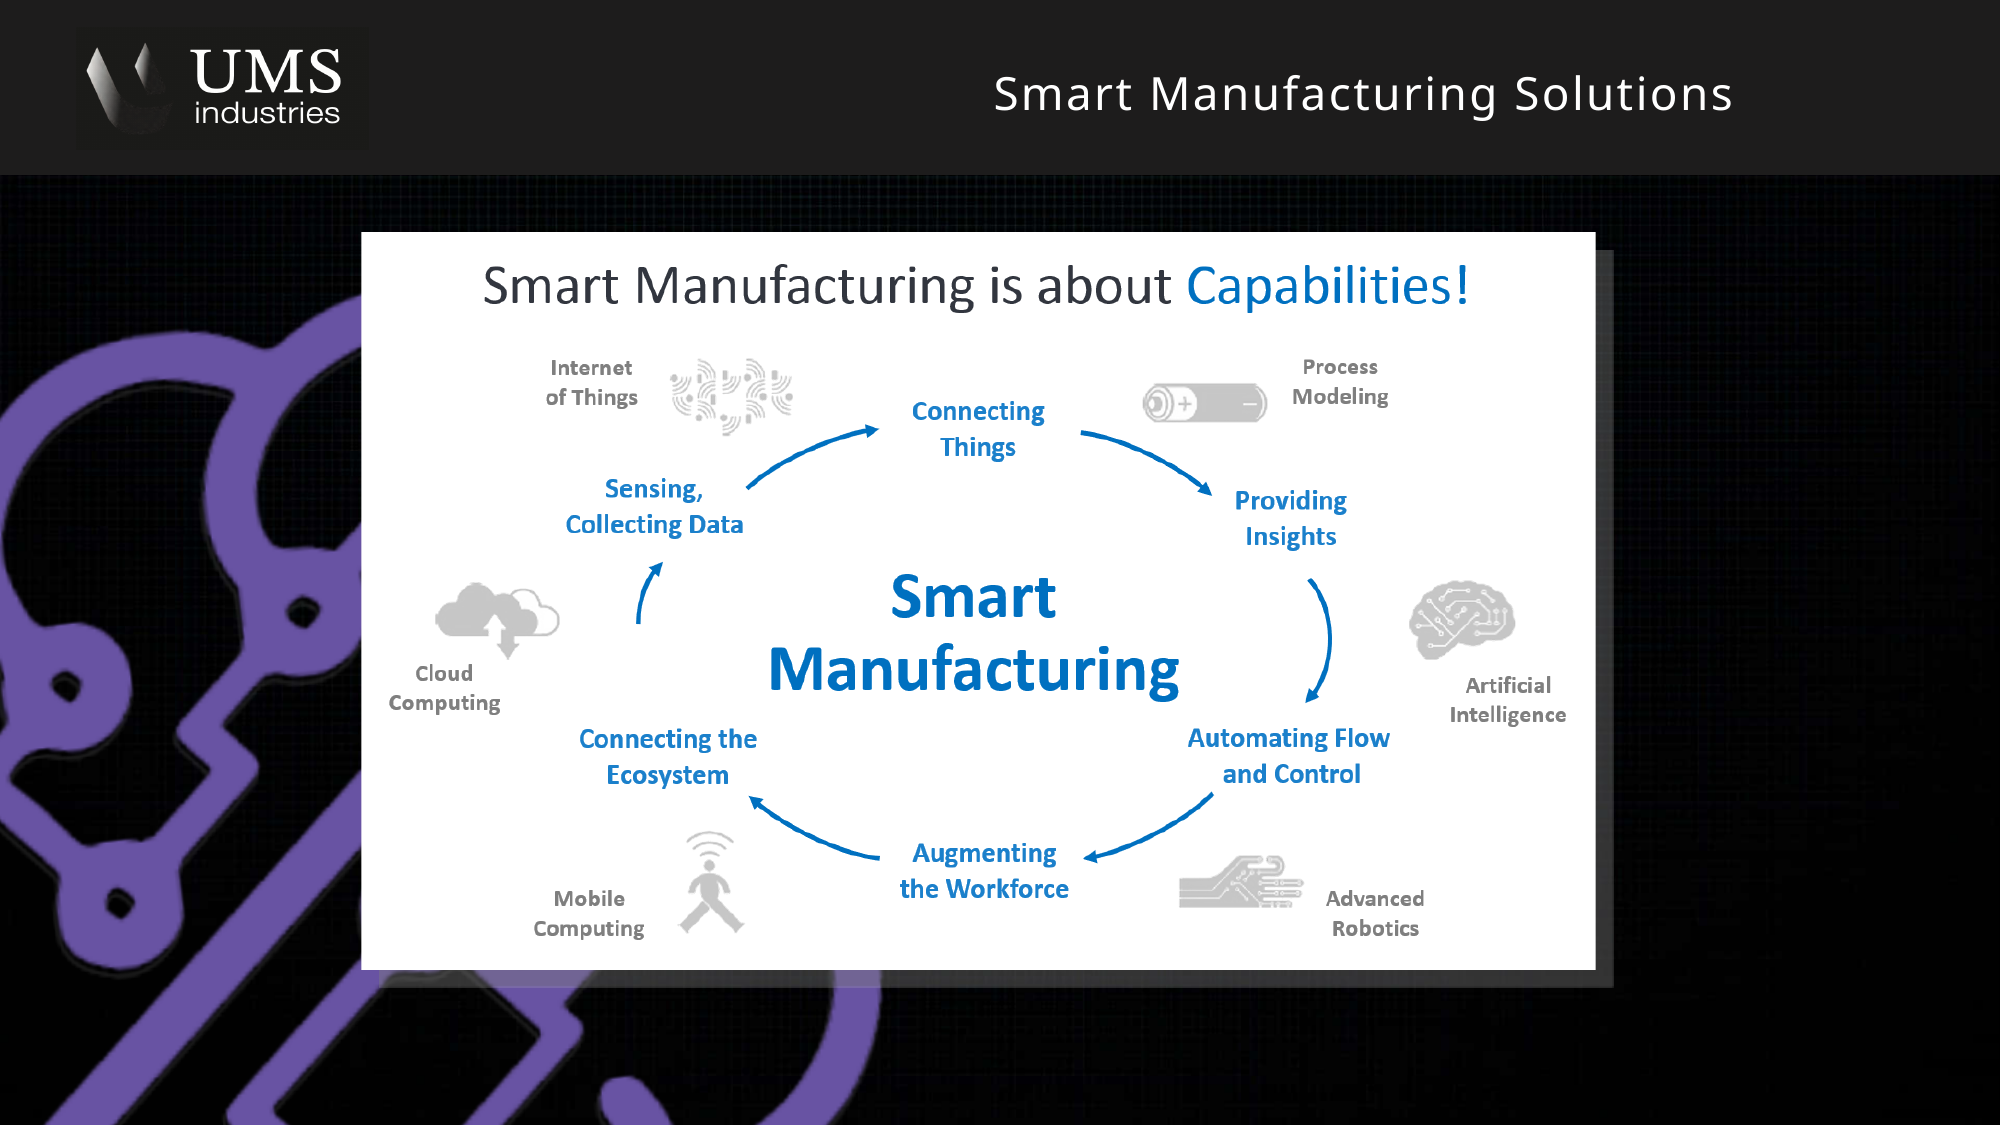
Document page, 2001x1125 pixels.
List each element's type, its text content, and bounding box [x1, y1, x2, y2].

picture [0, 175, 1999, 1125]
text_box [0, 0, 2000, 1125]
text_box Smart Manufacturing Solutions [978, 57, 1924, 128]
picture [76, 27, 369, 150]
